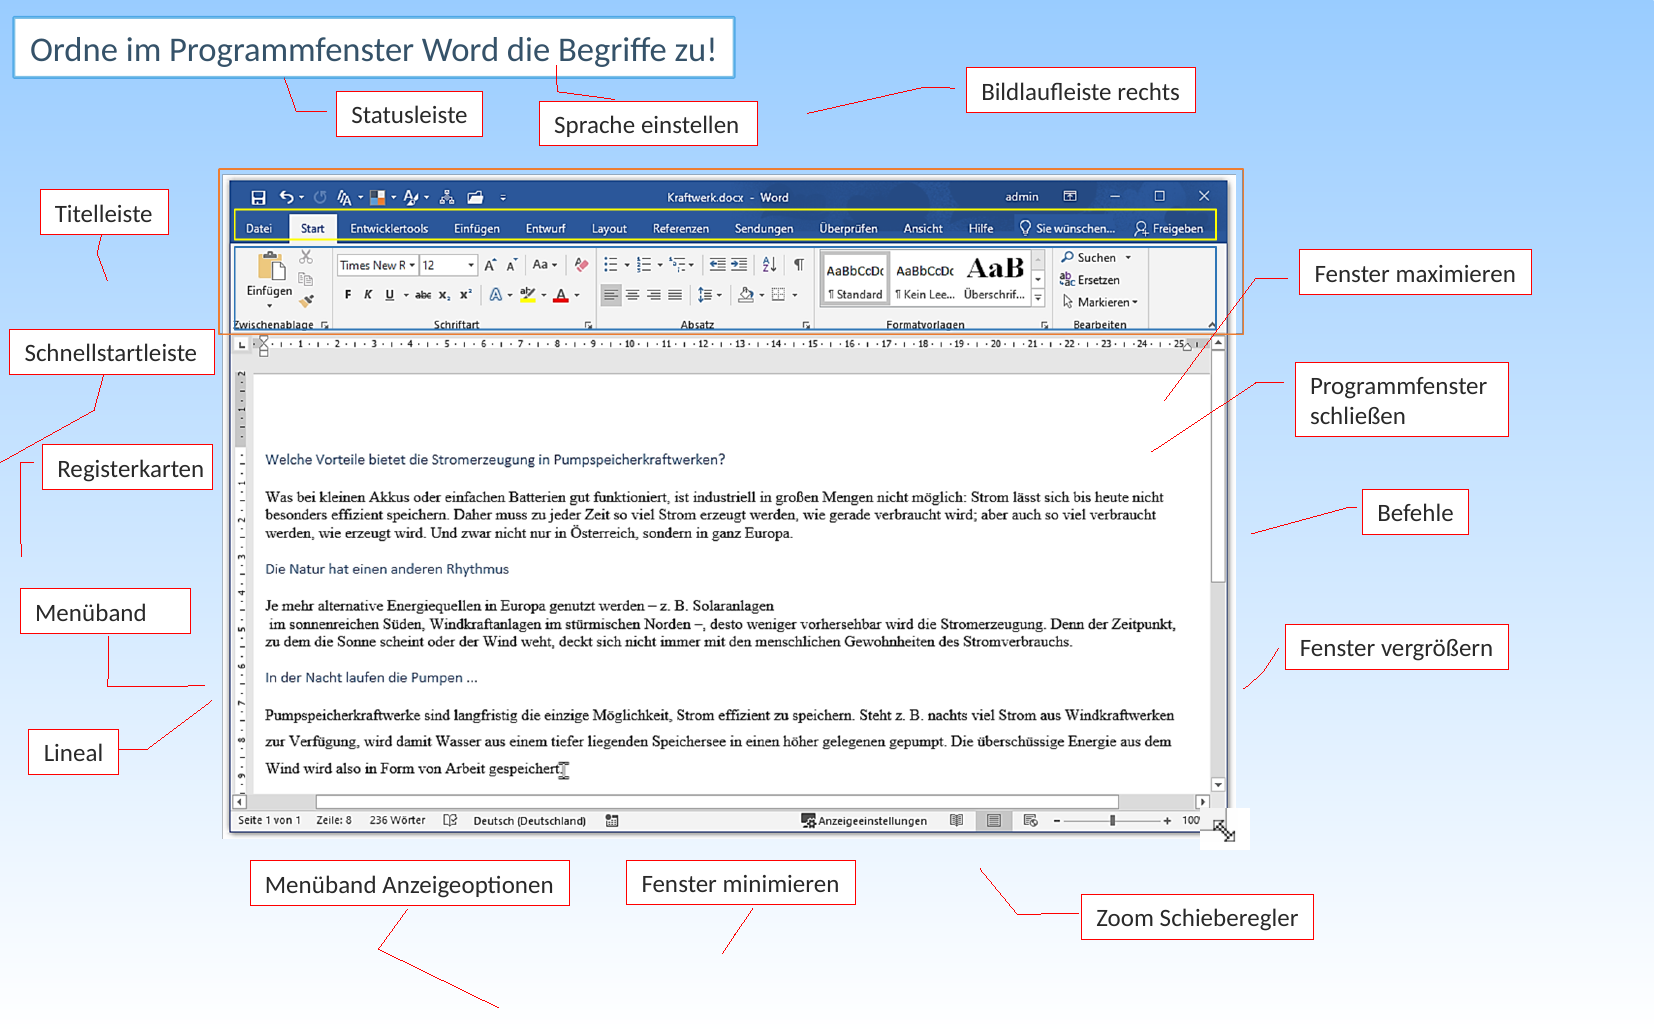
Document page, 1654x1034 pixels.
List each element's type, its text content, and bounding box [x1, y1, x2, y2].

text_box Fenster minimieren [627, 860, 855, 905]
text_box Menüband [20, 589, 191, 634]
text_box Programmfenster schließen [1295, 362, 1508, 437]
text_box Titelleiste [40, 190, 168, 281]
text_box Menüband Anzeigeoptionen [250, 861, 569, 905]
text_box Schnellstartleiste [10, 330, 215, 374]
text_box Registerkarten [43, 445, 213, 489]
text_box Befehle [1362, 489, 1469, 534]
text_box Fenster vergrößern [1285, 625, 1509, 669]
text_box Lineal [29, 700, 212, 774]
text_box Sprache einstellen [539, 101, 757, 146]
picture [218, 168, 1250, 850]
text_box Statusleiste [337, 92, 483, 136]
text_box Zoom Schieberegler [1082, 894, 1314, 939]
text_box Bildlaufleiste rechts [966, 68, 1195, 113]
text_box Ordne im Programmfenster Word die Begriffe zu! [13, 17, 735, 78]
text_box Fenster maximieren [1300, 250, 1532, 295]
